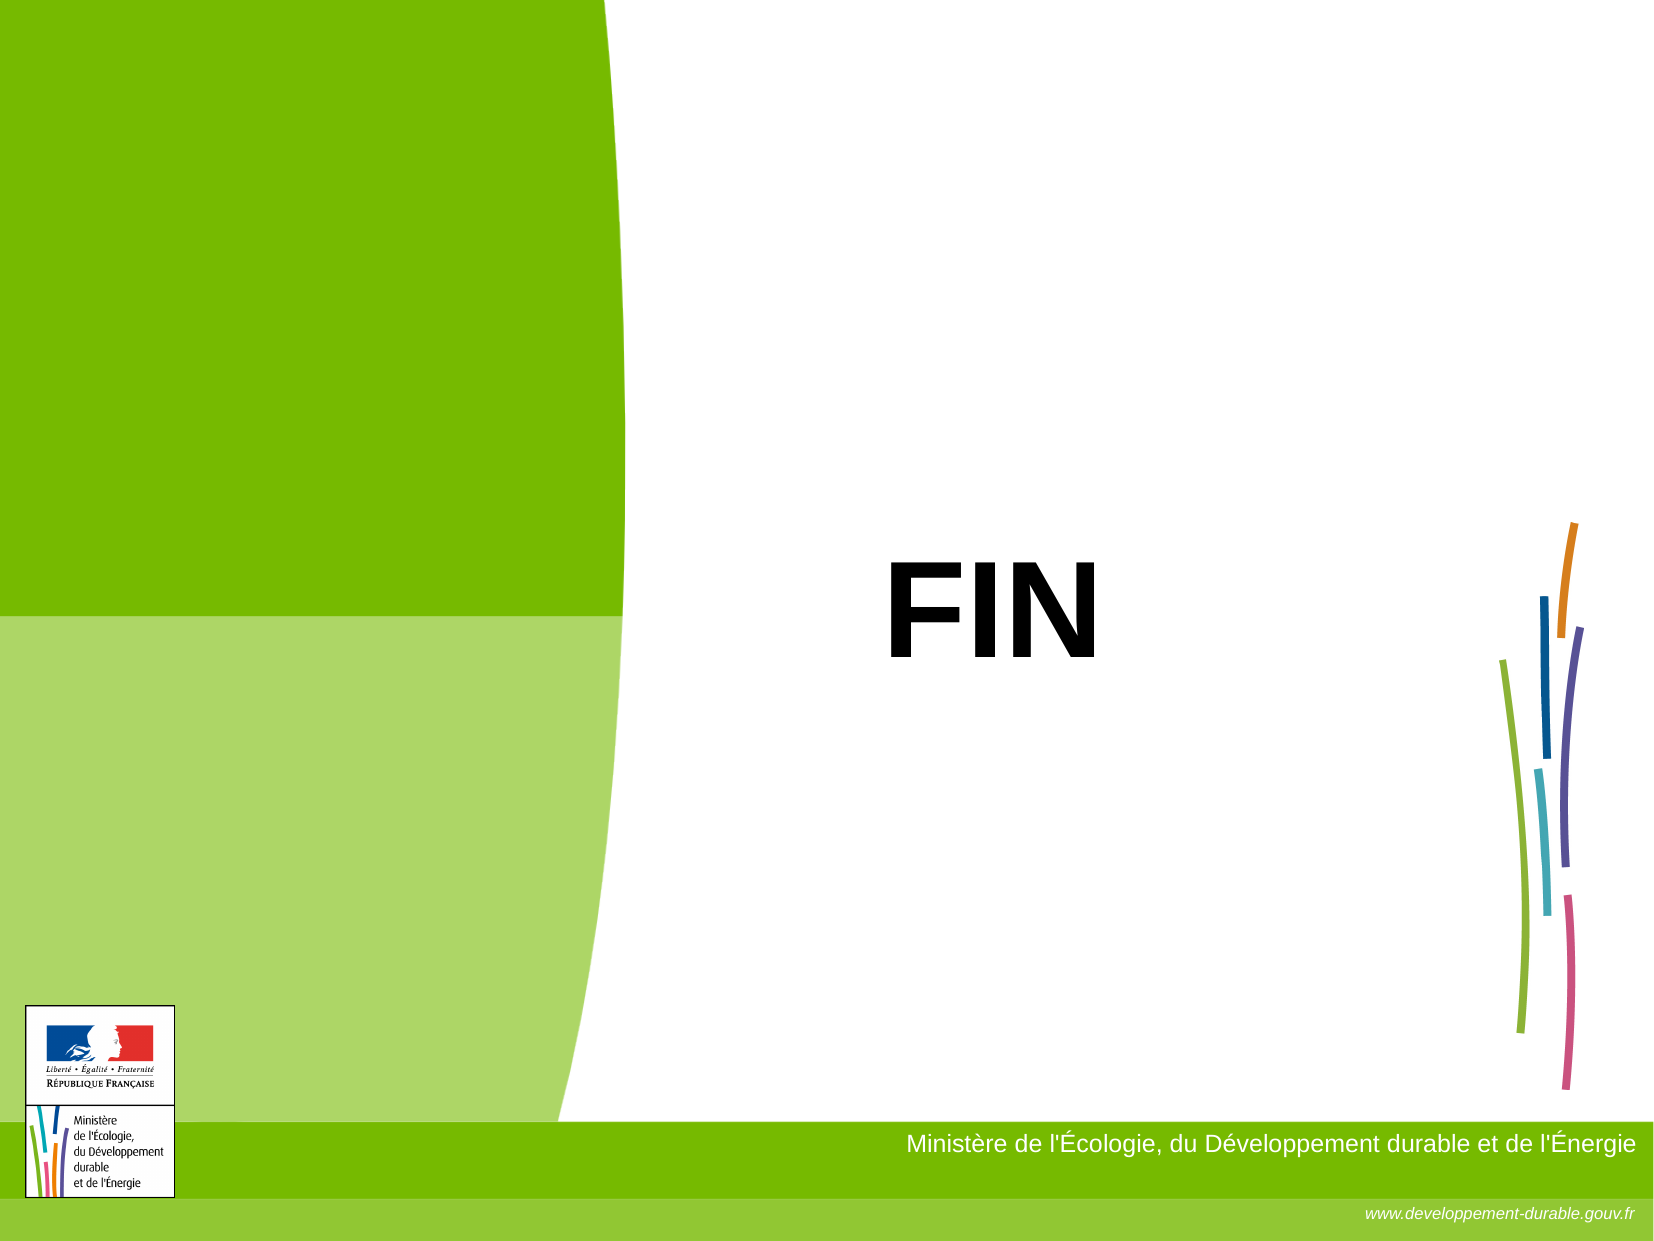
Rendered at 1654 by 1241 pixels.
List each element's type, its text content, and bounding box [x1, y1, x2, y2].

picture [0, 0, 1654, 1241]
text_box FIN [867, 526, 1120, 696]
